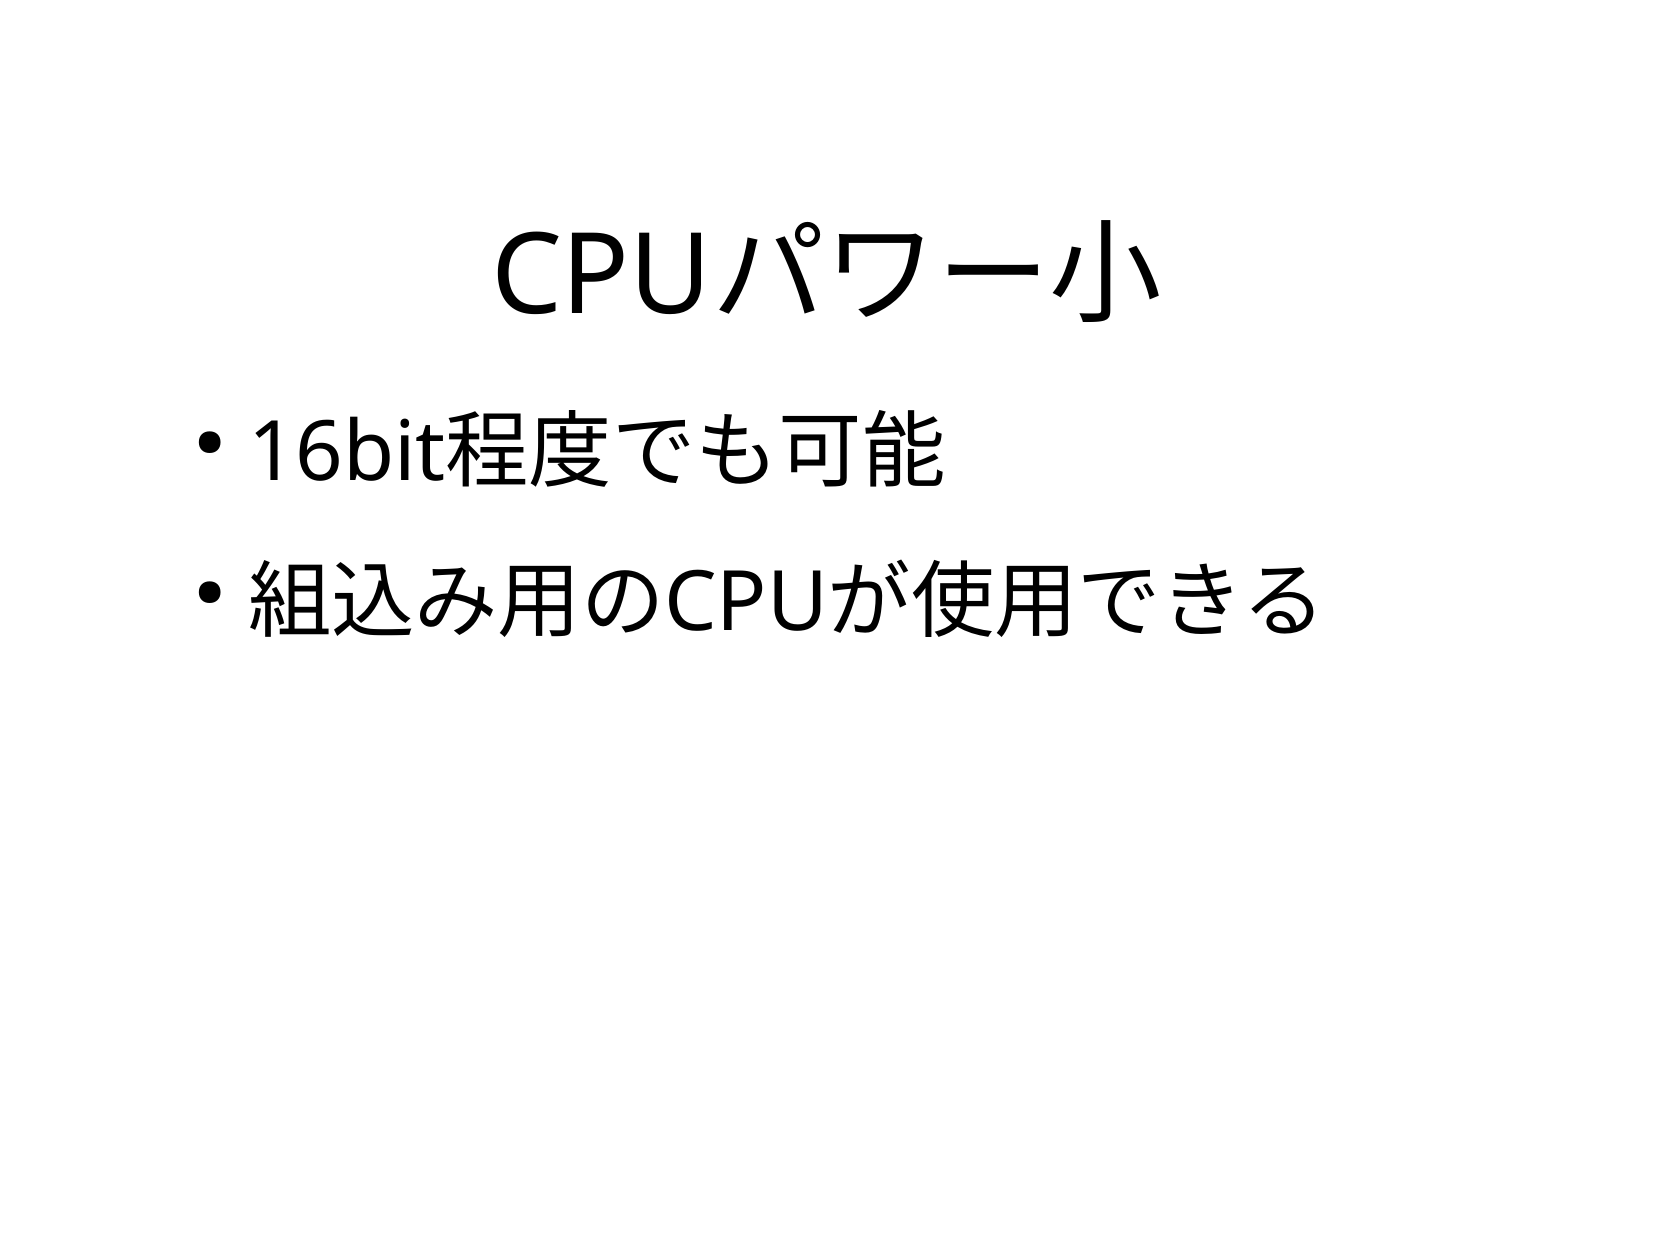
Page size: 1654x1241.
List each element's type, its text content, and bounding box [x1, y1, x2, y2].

title CPUパワー小 [82, 161, 1571, 369]
list 16bit程度でも可能 組込み用のCPUが使用できる [177, 383, 1571, 1104]
